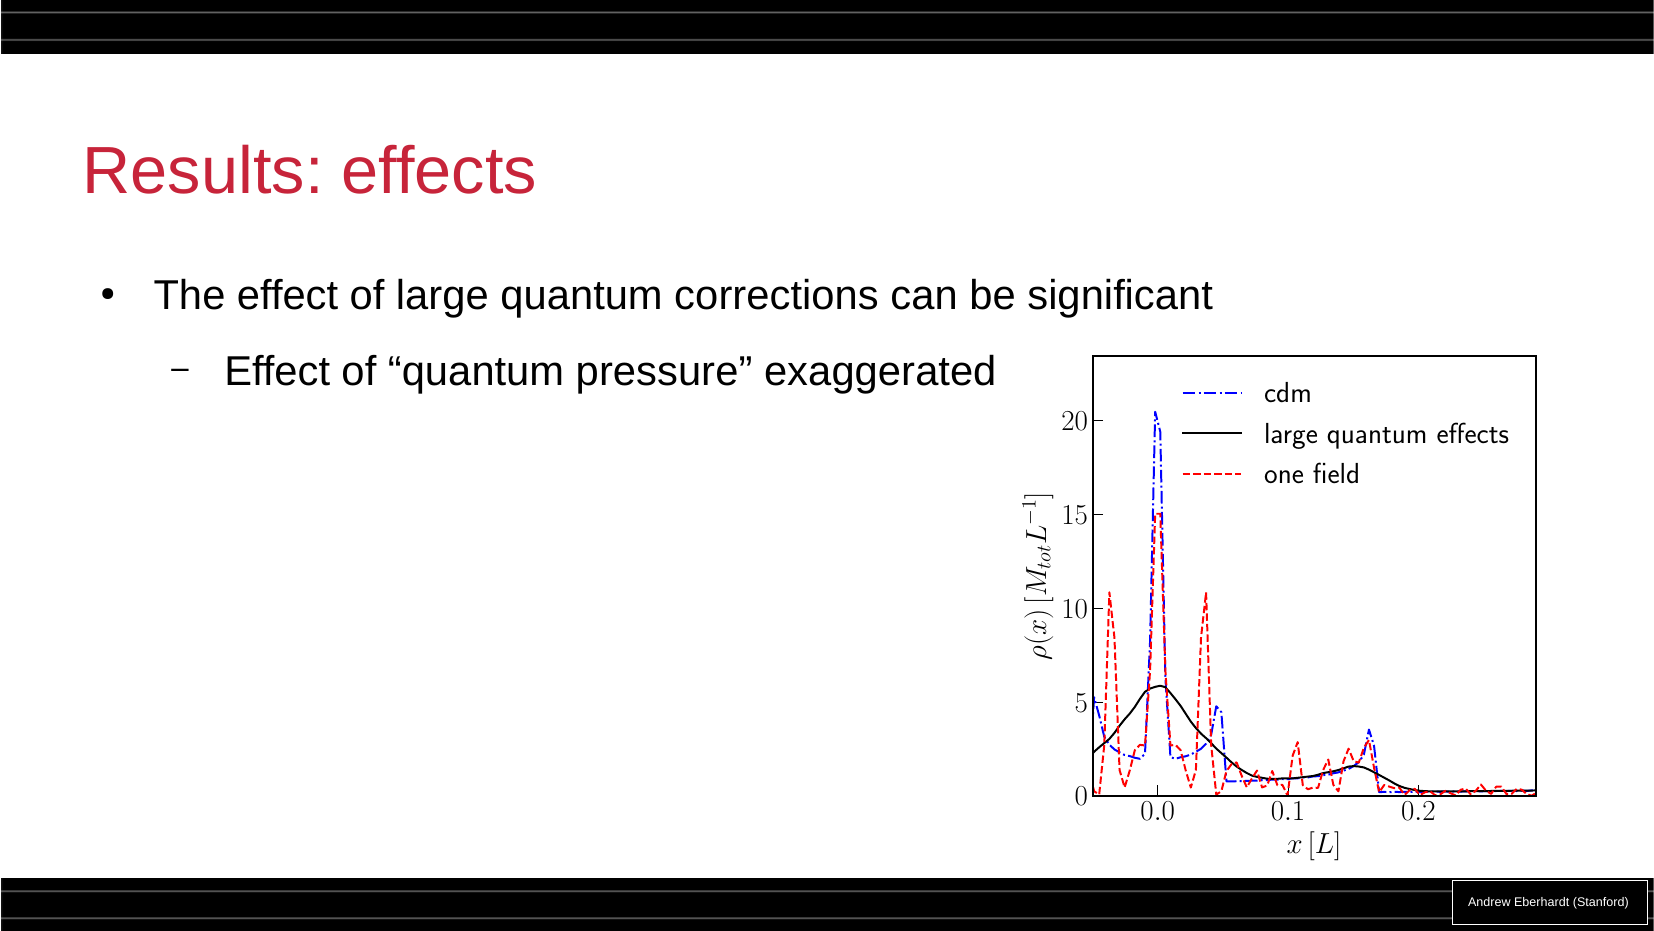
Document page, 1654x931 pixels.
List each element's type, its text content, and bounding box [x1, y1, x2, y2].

title Results: effects [82, 92, 1571, 249]
picture [1, 878, 1654, 931]
picture [1015, 346, 1546, 871]
list The effect of large quantum corrections can be significant Effect of “quantum pressure” exaggerated [82, 271, 1561, 851]
text_box Andrew Eberhardt (Stanford) [1452, 880, 1648, 925]
picture [1, 0, 1654, 54]
